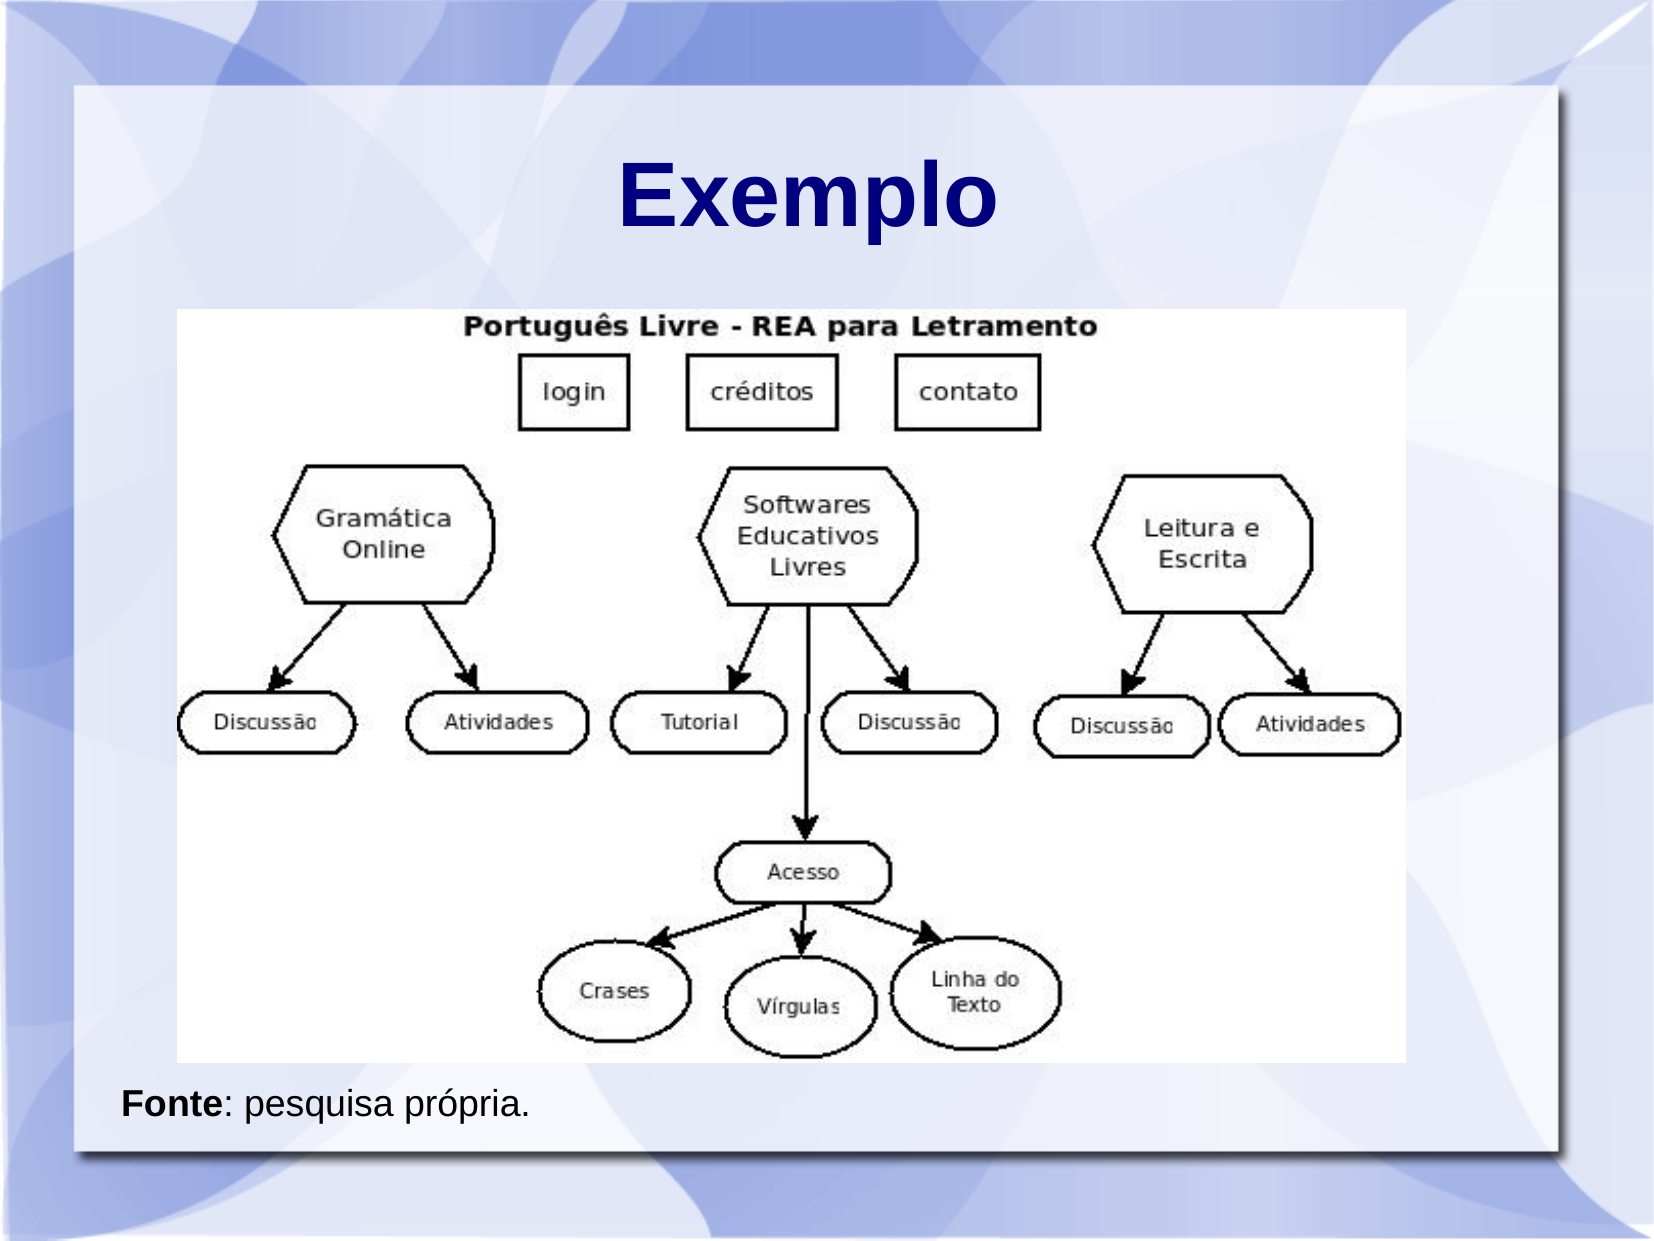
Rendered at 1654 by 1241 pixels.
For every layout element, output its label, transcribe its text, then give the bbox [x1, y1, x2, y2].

title Exemplo [82, 90, 1536, 298]
picture [0, 0, 1654, 1241]
text_box Fonte: pesquisa própria. [106, 1074, 1501, 1132]
